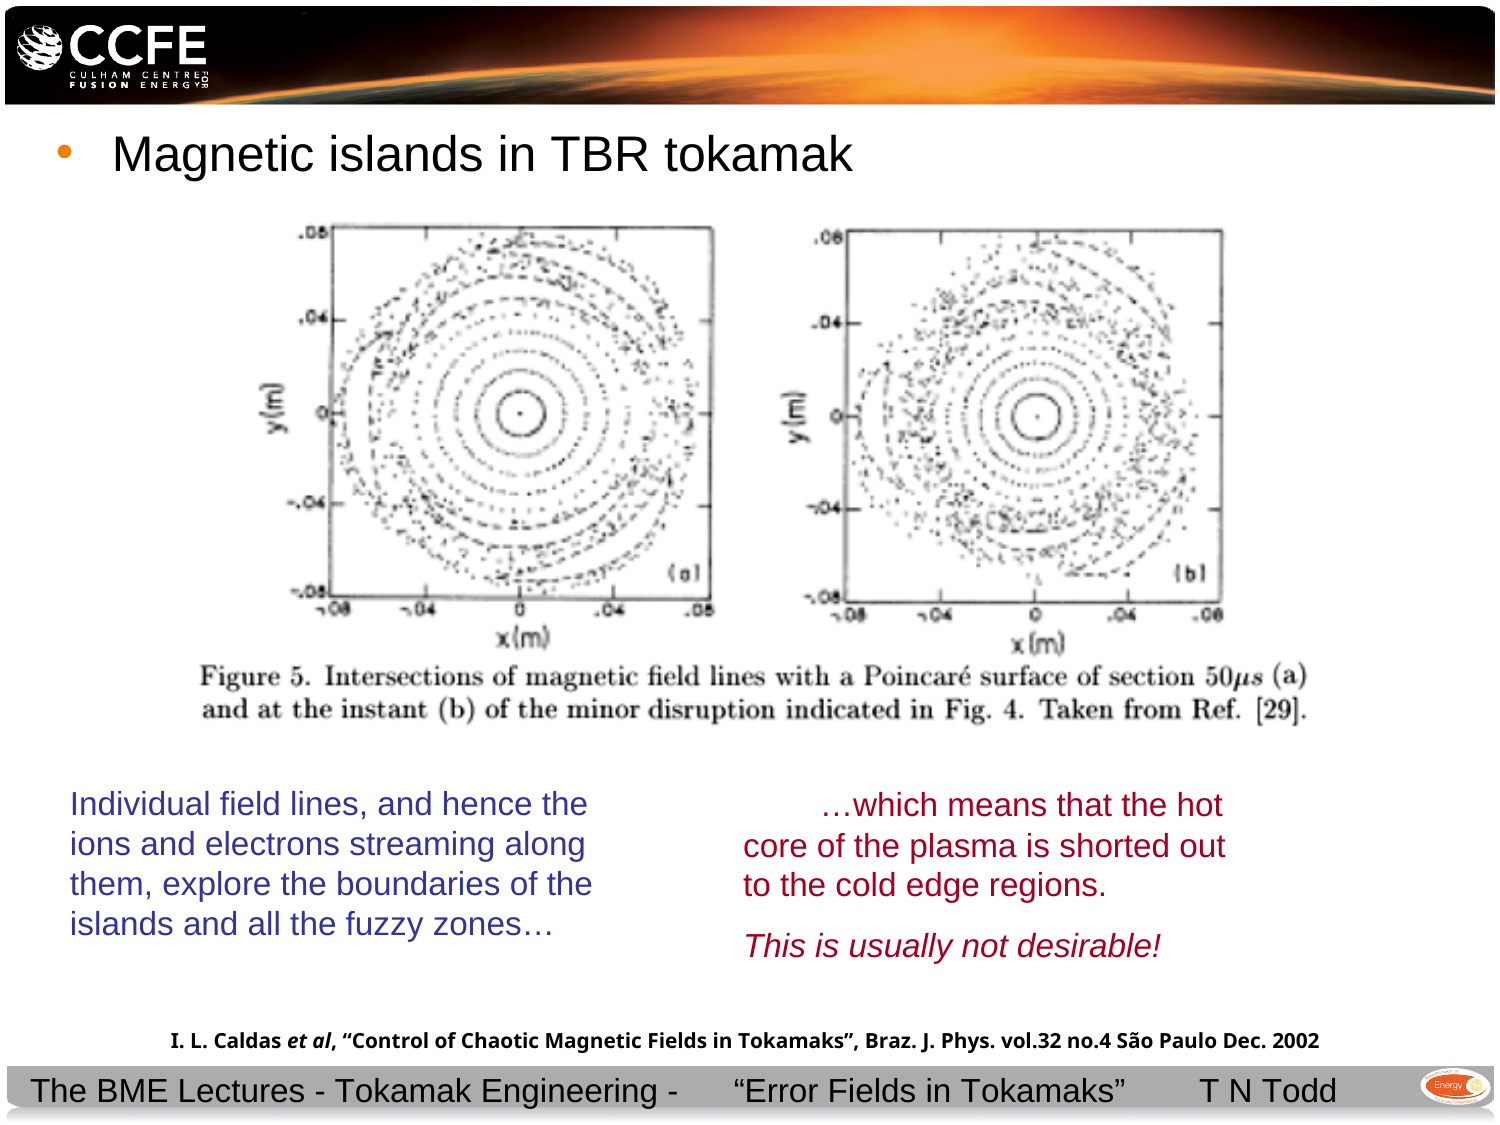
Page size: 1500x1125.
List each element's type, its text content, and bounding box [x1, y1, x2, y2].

text_box I. L. Caldas et al, “Control of Chaotic Magnetic Fields in Tokamaks”, Braz. J. Phys. vol.32 no.4 São Paulo Dec. 2002 [29, 1011, 1471, 1057]
list Magnetic islands in TBR tokamak [41, 113, 1471, 209]
picture [194, 196, 1346, 753]
picture [1421, 1067, 1490, 1106]
text_box …which means that the hot core of the plasma is shorted out to the cold edge regions. This is usually not desirable! [655, 771, 1266, 973]
text_box Individual field lines, and hence the ions and electrons streaming along them, explore the boundaries of the islands and all the fuzzy zones… [0, 774, 621, 951]
picture [5, 6, 1495, 105]
